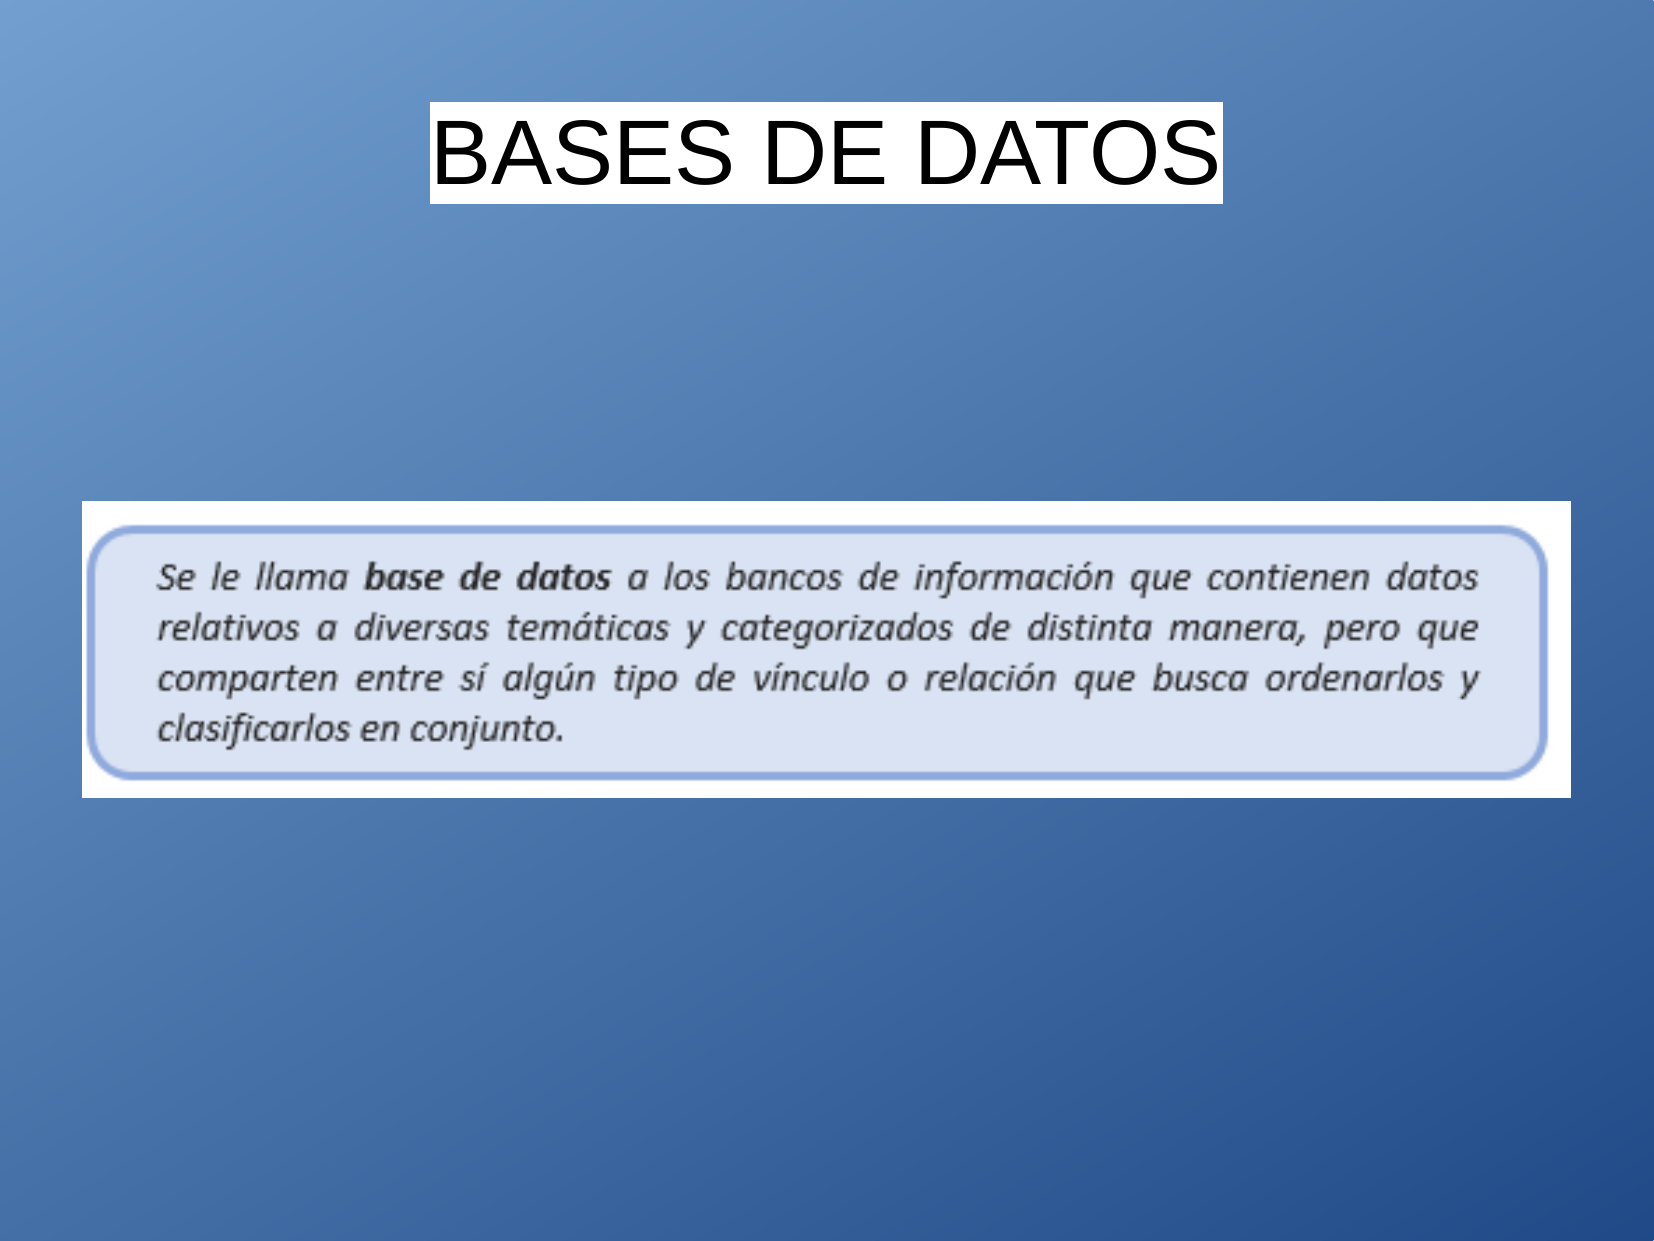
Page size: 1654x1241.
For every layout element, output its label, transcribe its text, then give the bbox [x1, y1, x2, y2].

title BASES DE DATOS [82, 49, 1571, 257]
picture [82, 501, 1571, 798]
